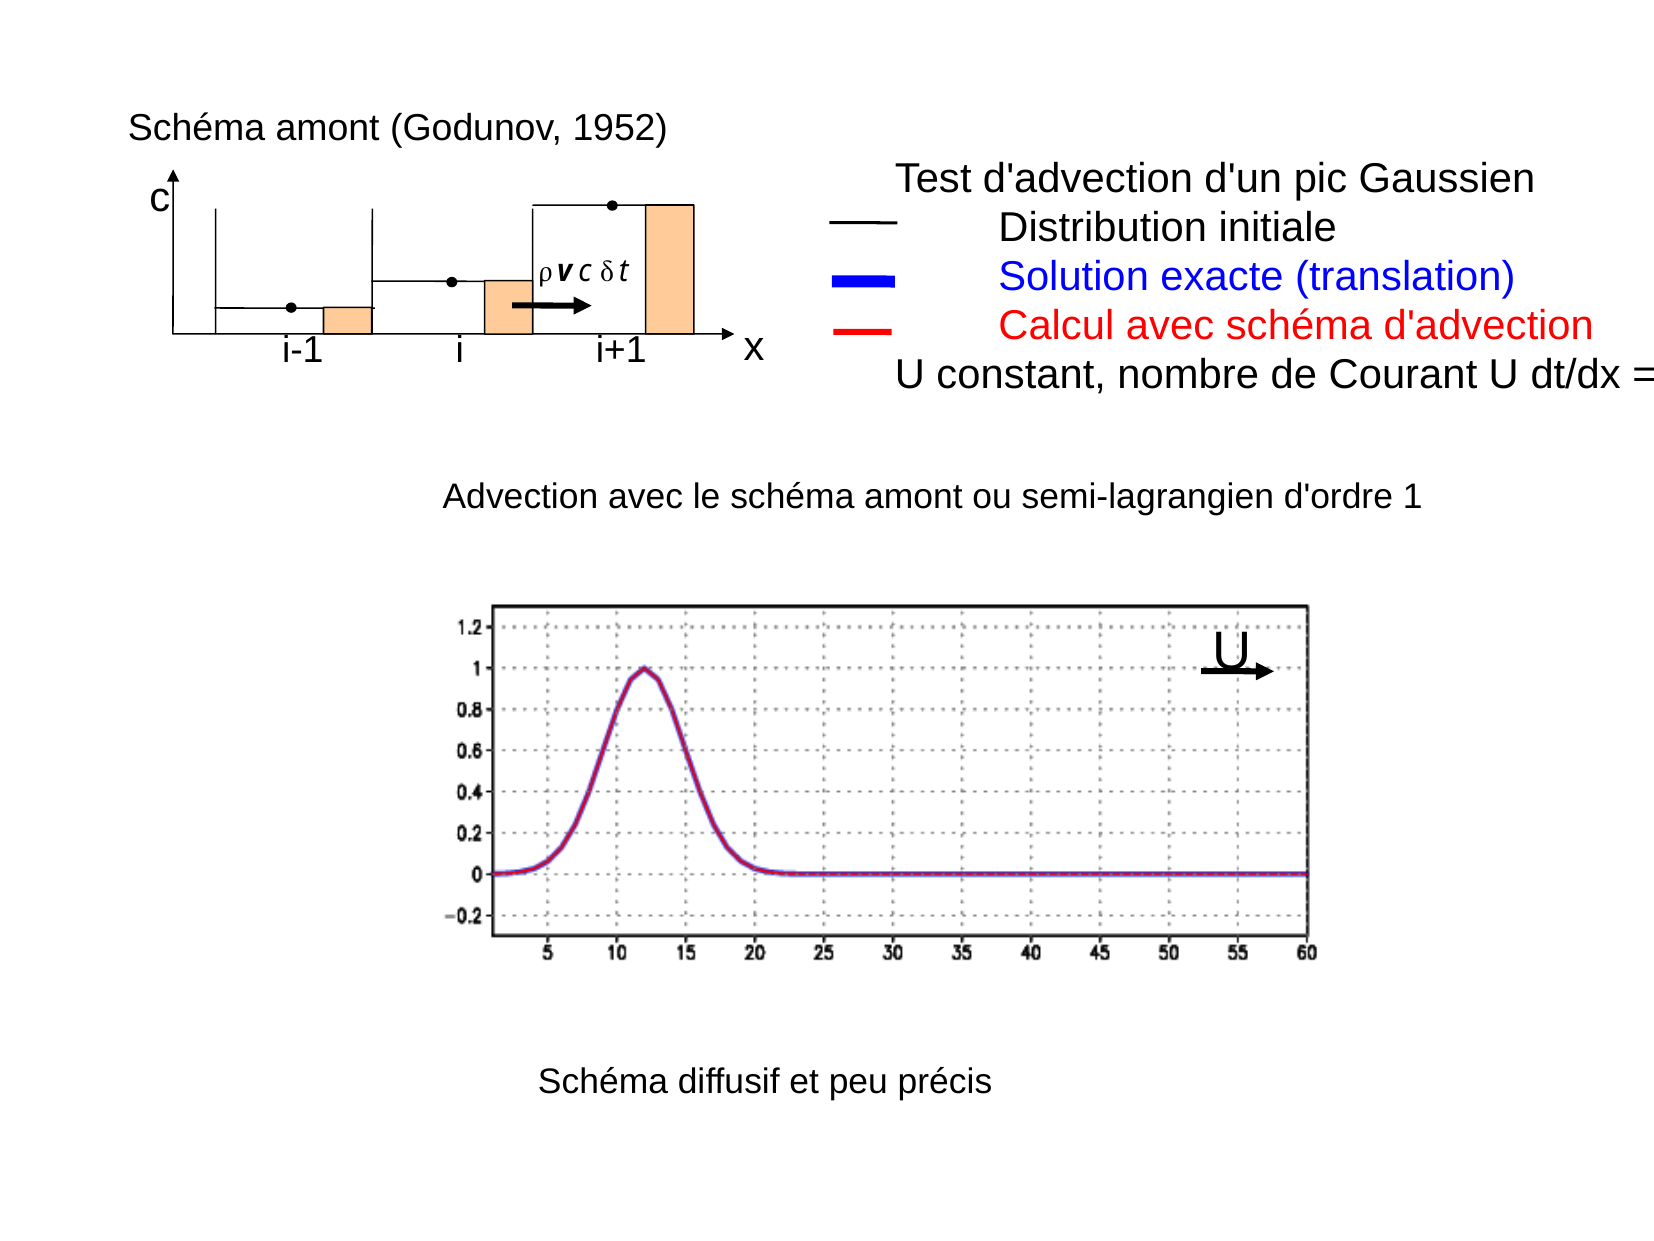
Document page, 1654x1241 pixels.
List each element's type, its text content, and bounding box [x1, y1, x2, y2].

text_box Schéma diffusif et peu précis [537, 1062, 927, 1102]
text_box [286, 303, 296, 307]
text_box x [743, 323, 759, 362]
text_box i-1 [282, 329, 327, 421]
text_box [607, 206, 617, 211]
text_box [447, 283, 457, 287]
picture [428, 588, 1333, 979]
text_box Test d'advection d'un pic Gaussien Distribution initiale Solution exacte (translation)‏ Calcul avec schéma d'advection U constant, nombre de Courant U dt/dx = 0,2 [894, 155, 1549, 396]
text_box [286, 309, 296, 313]
text_box Schéma amont (Godunov, 1952)‏ [127, 107, 699, 152]
text_box i+1 [595, 329, 661, 374]
text_box [323, 307, 372, 334]
text_box [645, 204, 694, 334]
text_box i [455, 328, 467, 374]
chart [532, 244, 637, 295]
text_box U [1212, 620, 1243, 666]
text_box Advection avec le schéma amont ou semi-lagrangien d'ordre 1 [442, 477, 1275, 517]
text_box c [155, 191, 163, 208]
text_box [484, 280, 533, 335]
text_box c [149, 174, 163, 213]
